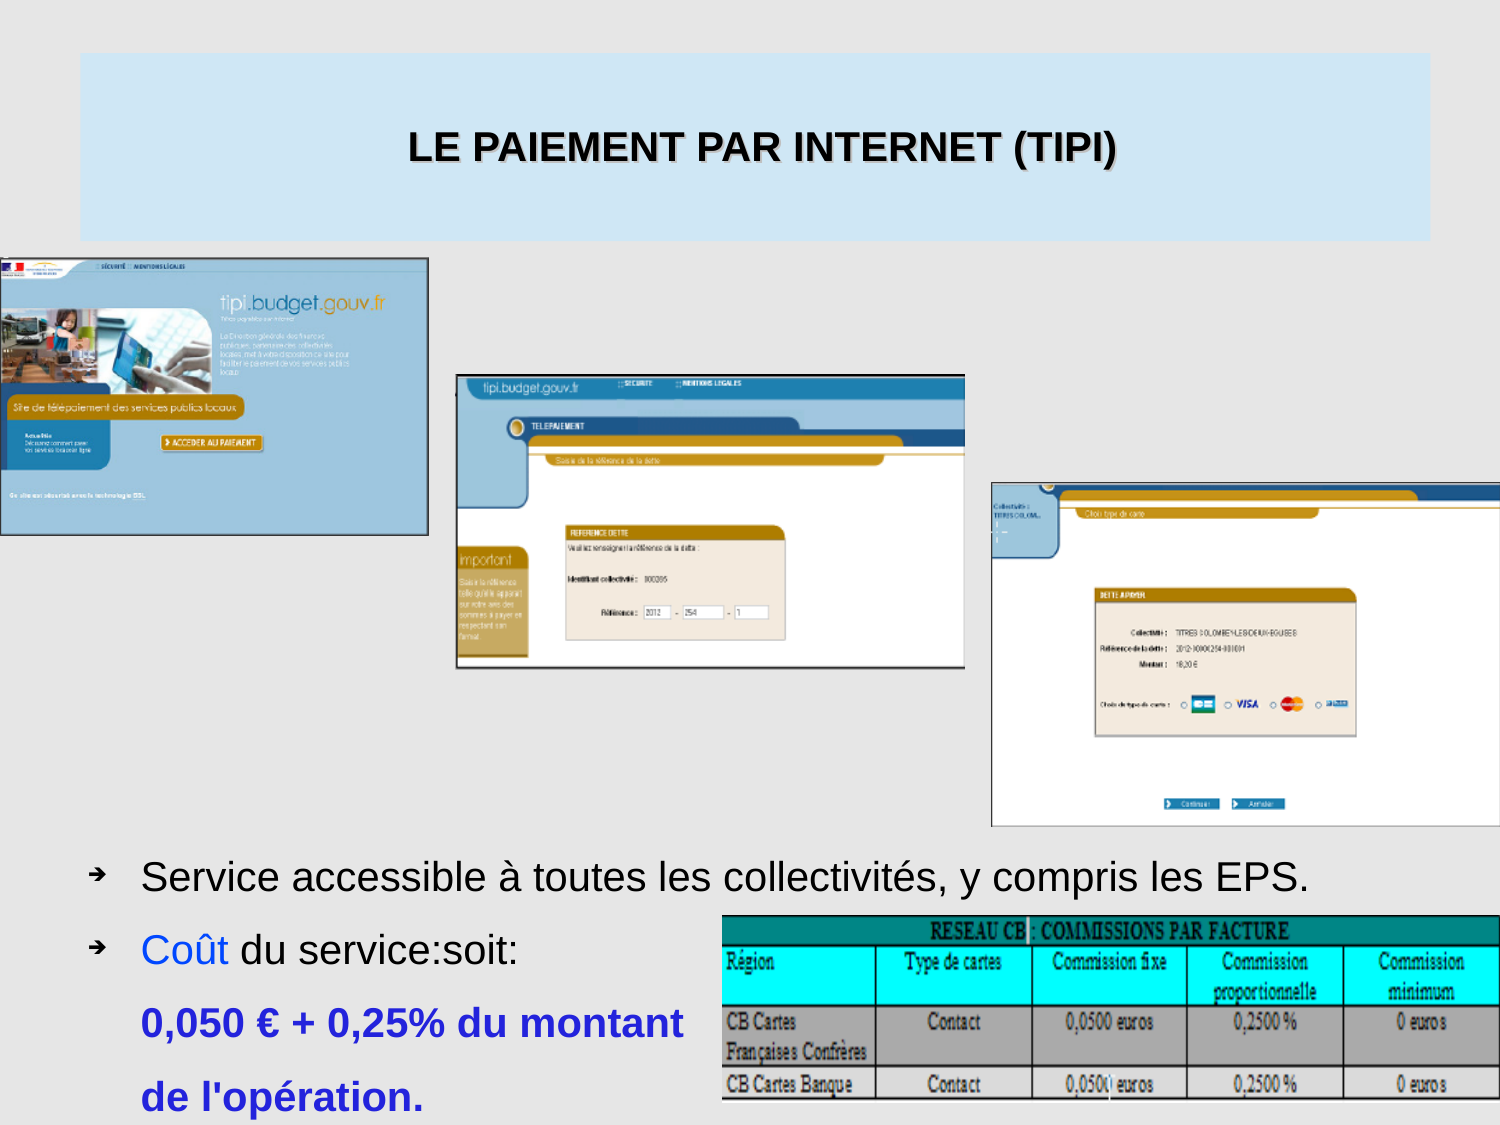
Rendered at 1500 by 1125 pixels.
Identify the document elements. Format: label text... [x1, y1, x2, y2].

picture [455, 374, 965, 670]
list Service accessible à toutes les collectivités, y compris les EPS. Coût du service:soit: 0,050 € + 0,25% du montant de l'opération. [69, 267, 1420, 1125]
picture [722, 915, 1500, 1103]
title LE PAIEMENT PAR INTERNET (TIPI) [80, 53, 1431, 242]
picture [991, 482, 1500, 827]
picture [0, 257, 429, 536]
